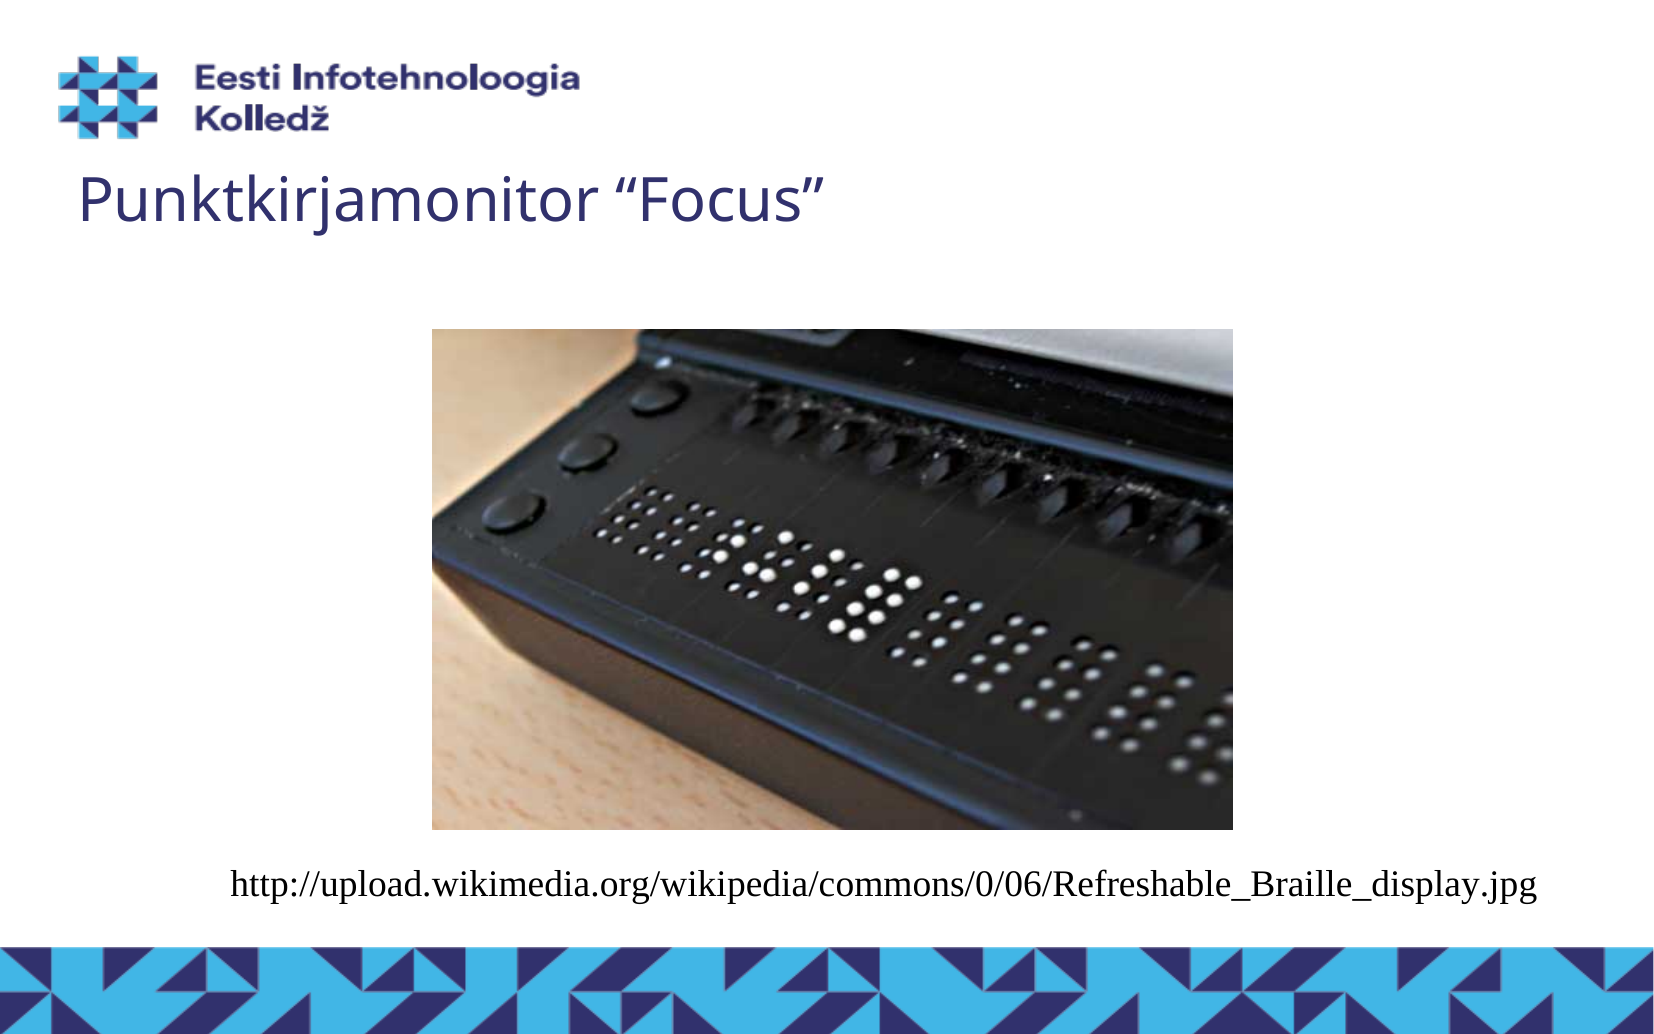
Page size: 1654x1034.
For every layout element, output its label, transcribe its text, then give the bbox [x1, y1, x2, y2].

title Punktkirjamonitor “Focus” [77, 111, 1213, 284]
picture [432, 329, 1233, 830]
text_box http://upload.wikimedia.org/wikipedia/commons/0/06/Refreshable_Braille_display.jpg [230, 859, 1654, 956]
